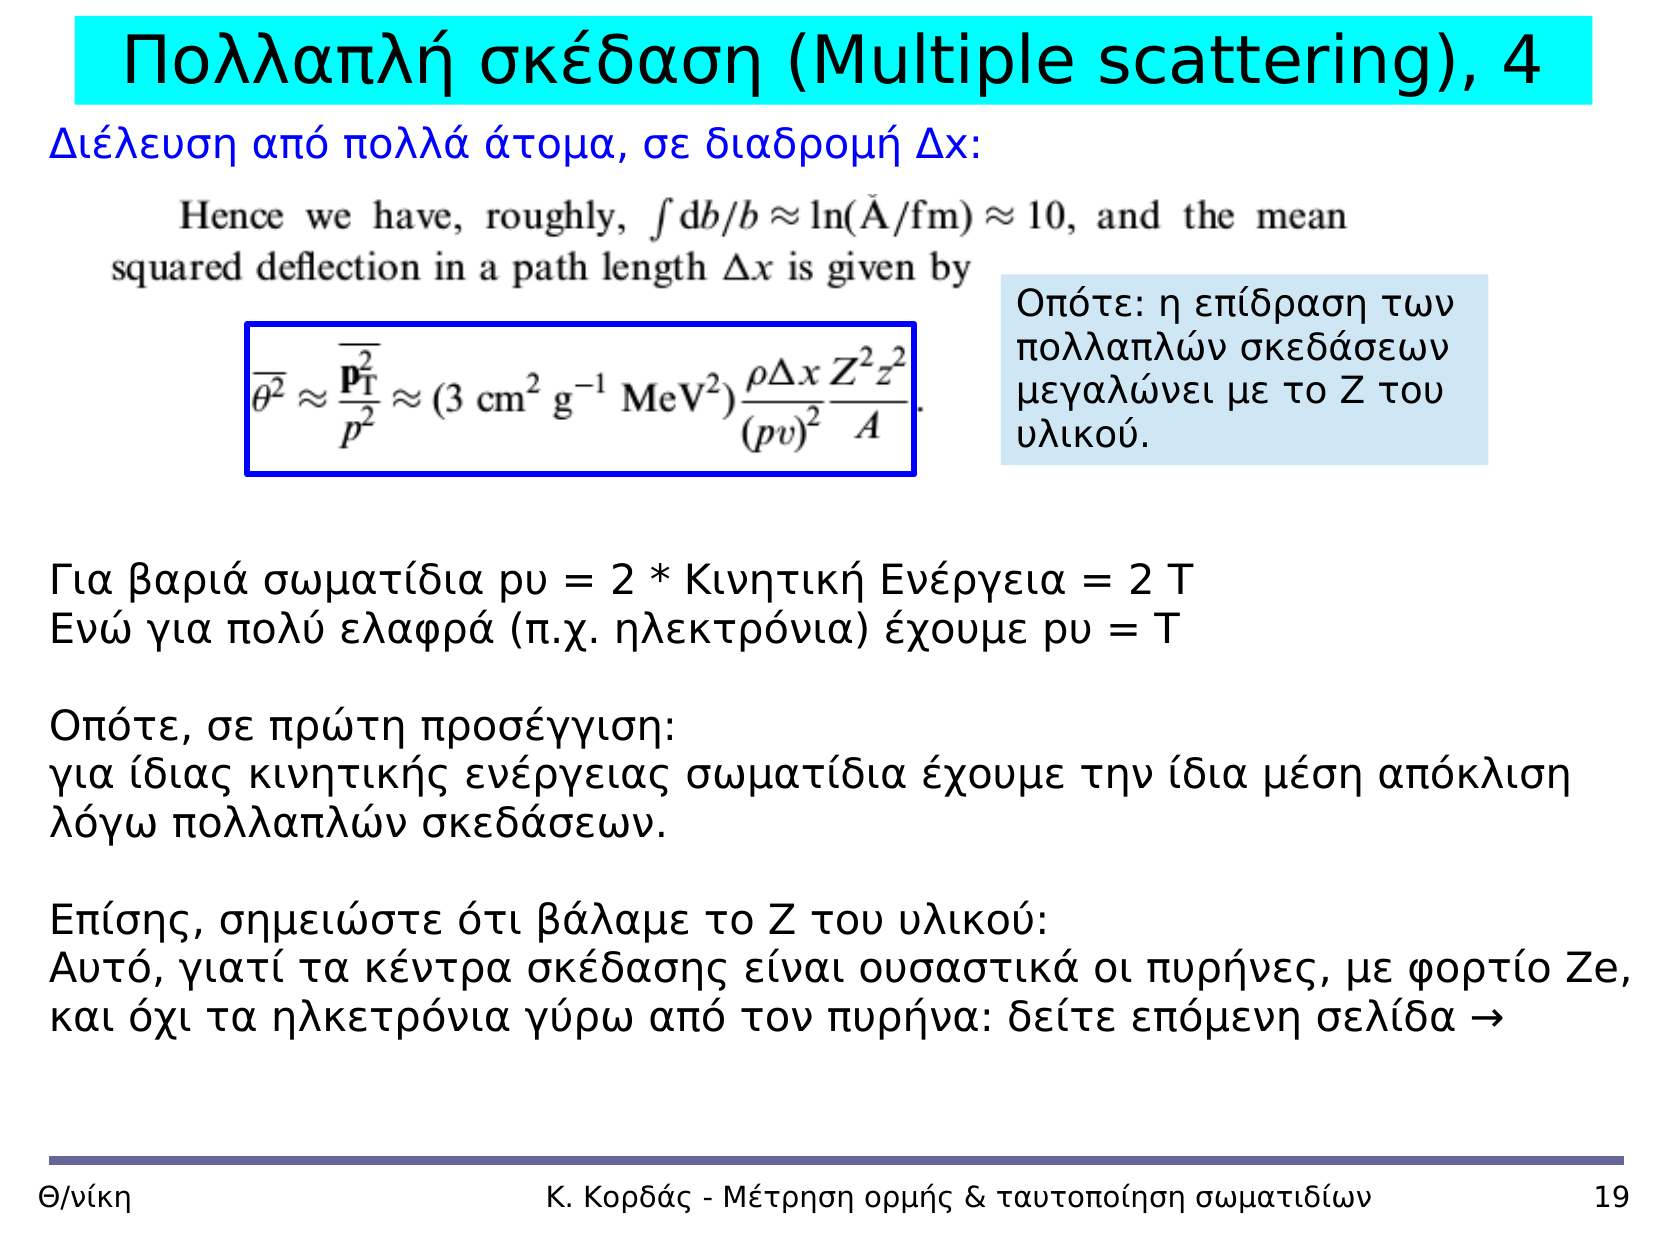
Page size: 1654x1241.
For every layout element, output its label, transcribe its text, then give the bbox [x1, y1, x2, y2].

picture [81, 194, 1357, 457]
title Πολλαπλή σκέδαση (Μultiple scattering), 4 [74, 15, 1593, 105]
picture [250, 327, 911, 457]
text_box Διέλευση από πολλά άτομα, σε διαδρομή Δx: Για βαριά σωματίδια pυ = 2 * Κινητική Ενέργεια = 2 Τ Ενώ για πολύ ελαφρά (π.χ. ηλεκτρόνια) έχουμε pυ = Τ Οπότε, σε πρώτη προσέγγιση: για ίδιας κινητικής ενέργειας σωματίδια έχουμε την ίδια μέση απόκλιση λόγω πολλαπλών σκεδάσεων. Επίσης, σημειώστε ότι βάλαμε το Ζ του υλικού: Αυτό, γιατί τα κέντρα σκέδασης είναι ουσαστικά οι πυρήνες, με φορτίο Ζe, και όχι τα ηλκετρόνια γύρω από τον πυρήνα: δείτε επόμενη σελίδα → [33, 112, 1649, 1241]
text_box Οπότε: η επίδραση των πολλαπλών σκεδάσεων μεγαλώνει με το Ζ του υλικού. [1000, 274, 1489, 466]
